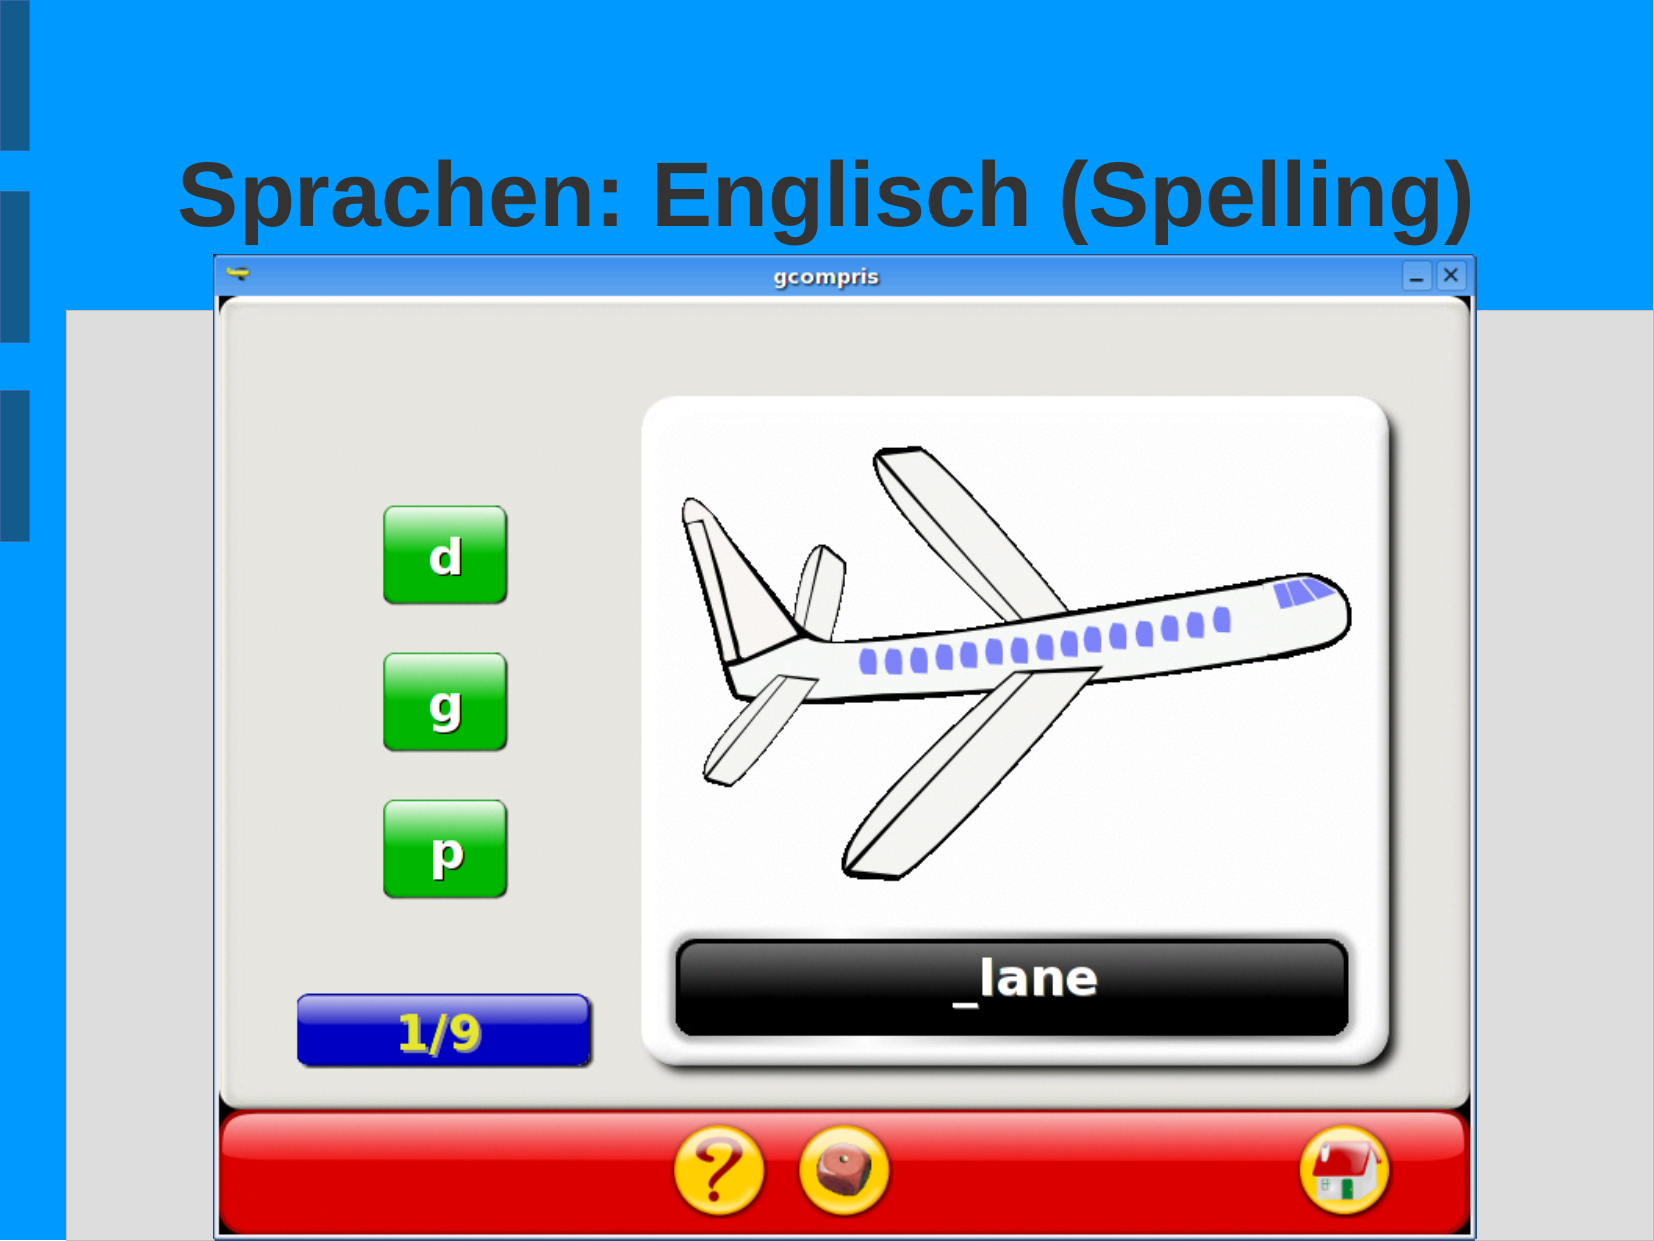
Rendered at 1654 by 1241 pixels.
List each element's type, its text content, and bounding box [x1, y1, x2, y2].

picture [213, 254, 1477, 1241]
title Sprachen: Englisch (Spelling) [121, 91, 1534, 299]
